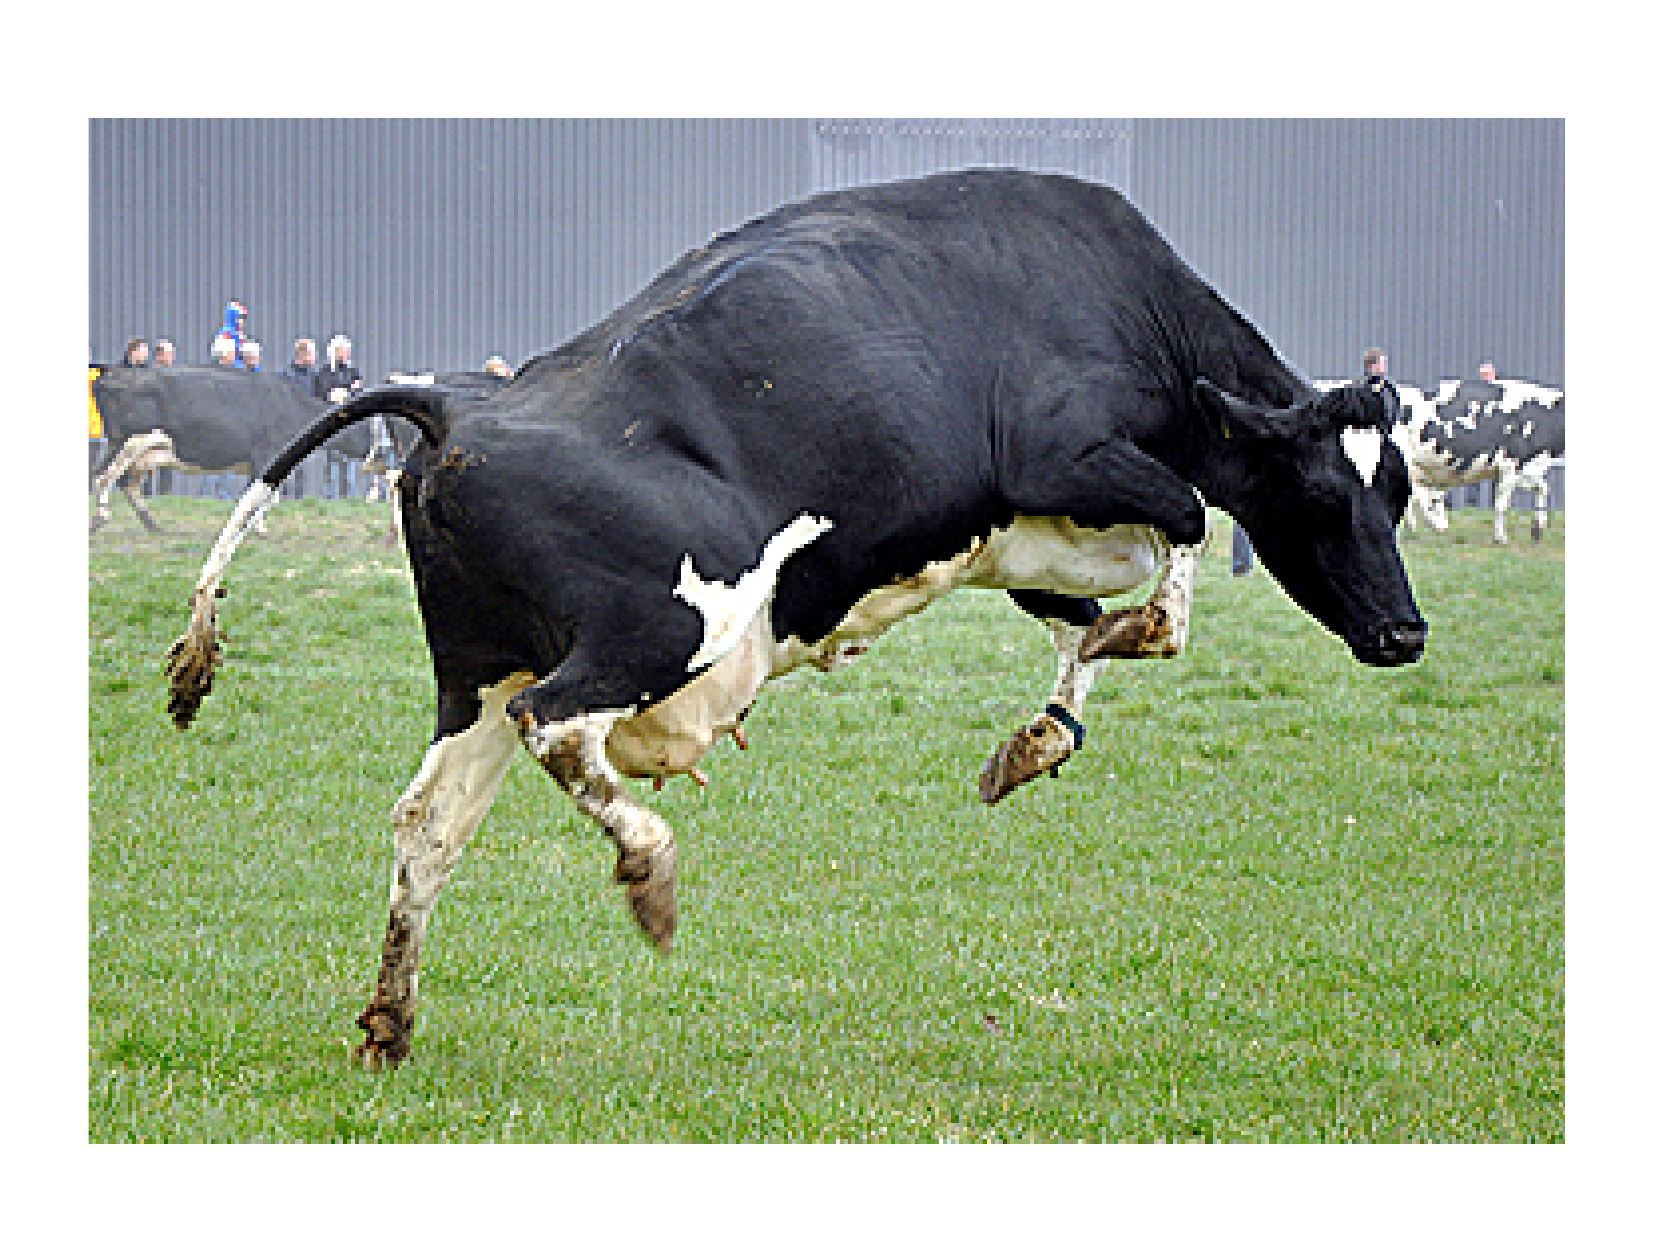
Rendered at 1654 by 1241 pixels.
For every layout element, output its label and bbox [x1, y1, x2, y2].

picture [88, 118, 1565, 1145]
